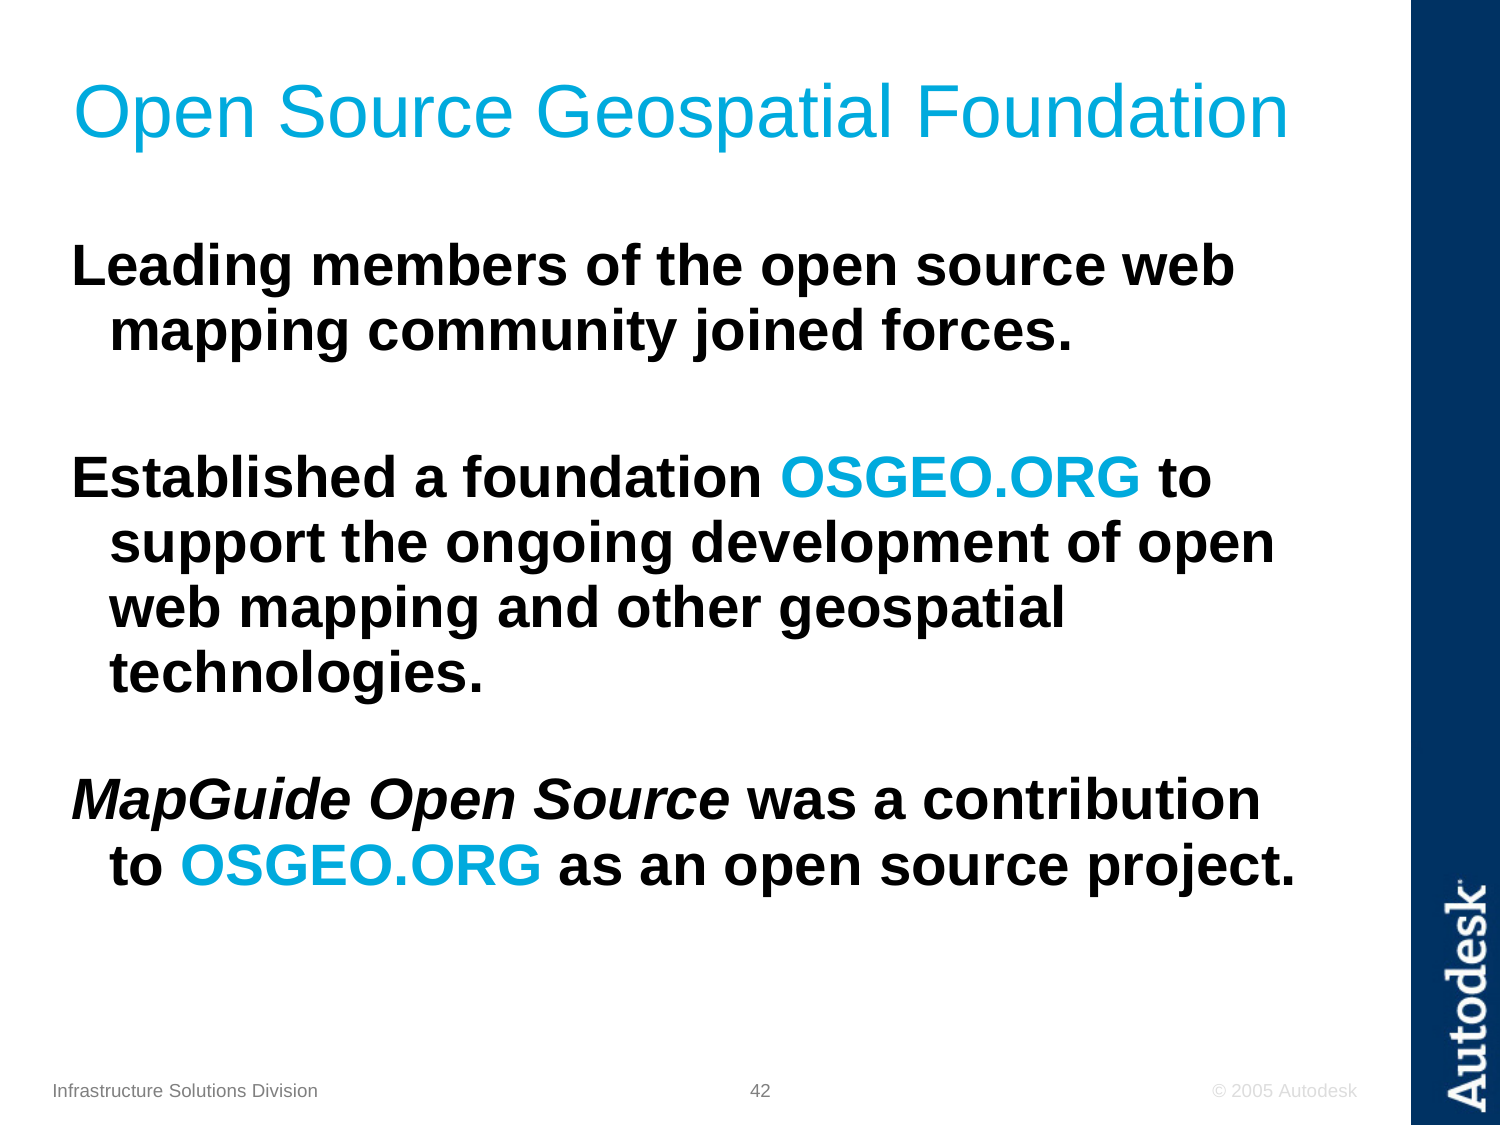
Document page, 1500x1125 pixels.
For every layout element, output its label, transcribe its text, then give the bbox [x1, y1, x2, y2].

list Leading members of the open source web mapping community joined forces. Established a foundation OSGEO.ORG to support the ongoing development of open web mapping and other geospatial technologies. MapGuide Open Source was a contribution to OSGEO.ORG as an open source project. [52, 232, 1313, 1051]
picture [1411, 0, 1500, 1125]
title Open Source Geospatial Foundation [52, 22, 1313, 210]
